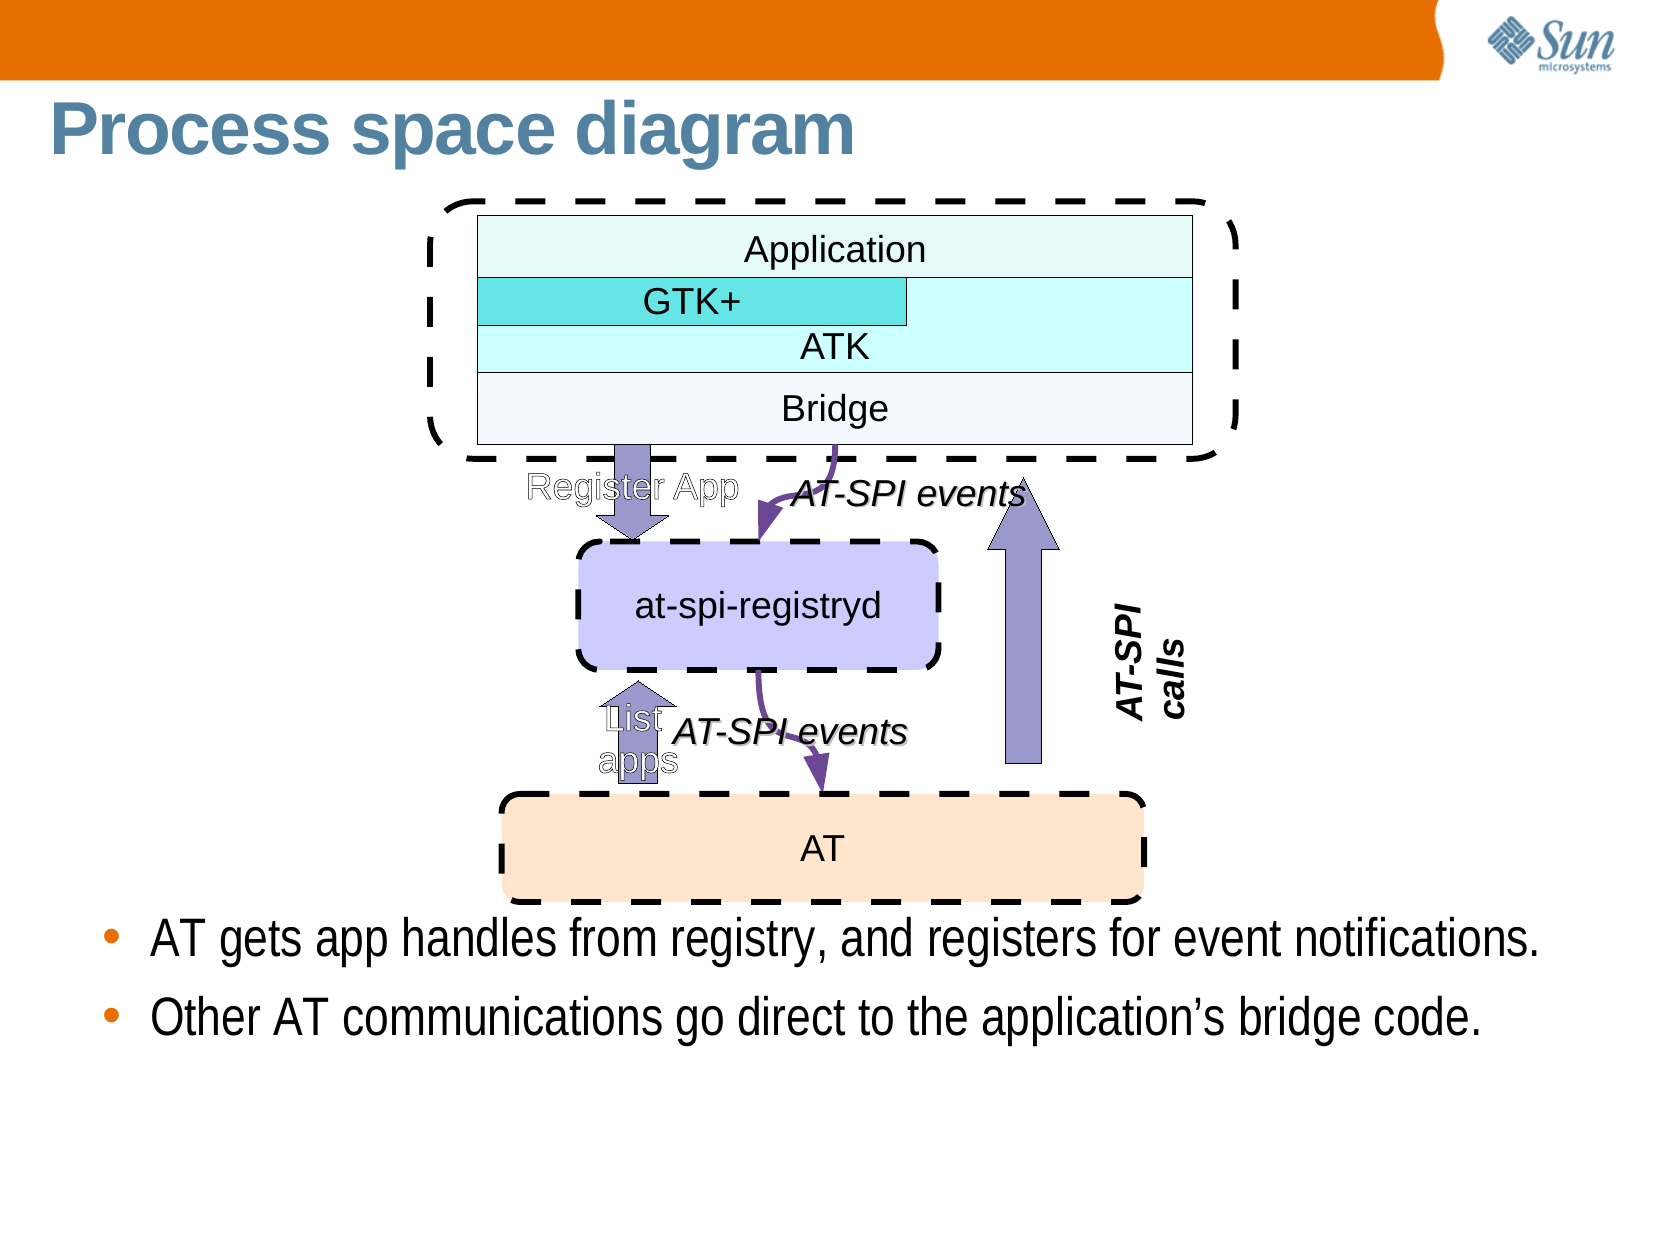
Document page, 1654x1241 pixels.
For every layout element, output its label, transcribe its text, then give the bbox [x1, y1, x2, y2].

text_box List apps [599, 680, 677, 784]
text_box GTK+ [477, 277, 907, 326]
text_box ATK [477, 277, 1193, 373]
text_box [1011, 496, 1020, 504]
title Process space diagram [49, 94, 1538, 188]
list AT gets app handles from registry, and registers for event notifications. Other AT communications go direct to the application’s bridge code. [82, 913, 1571, 1240]
picture [0, 0, 1654, 83]
text_box Register App [596, 444, 669, 540]
text_box Bridge [477, 373, 1193, 445]
text_box AT-SPI calls [1097, 507, 1239, 737]
text_box Application [477, 215, 1193, 277]
text_box AT [501, 793, 1145, 903]
text_box at-spi-registryd [578, 541, 939, 670]
text_box [987, 477, 1060, 764]
